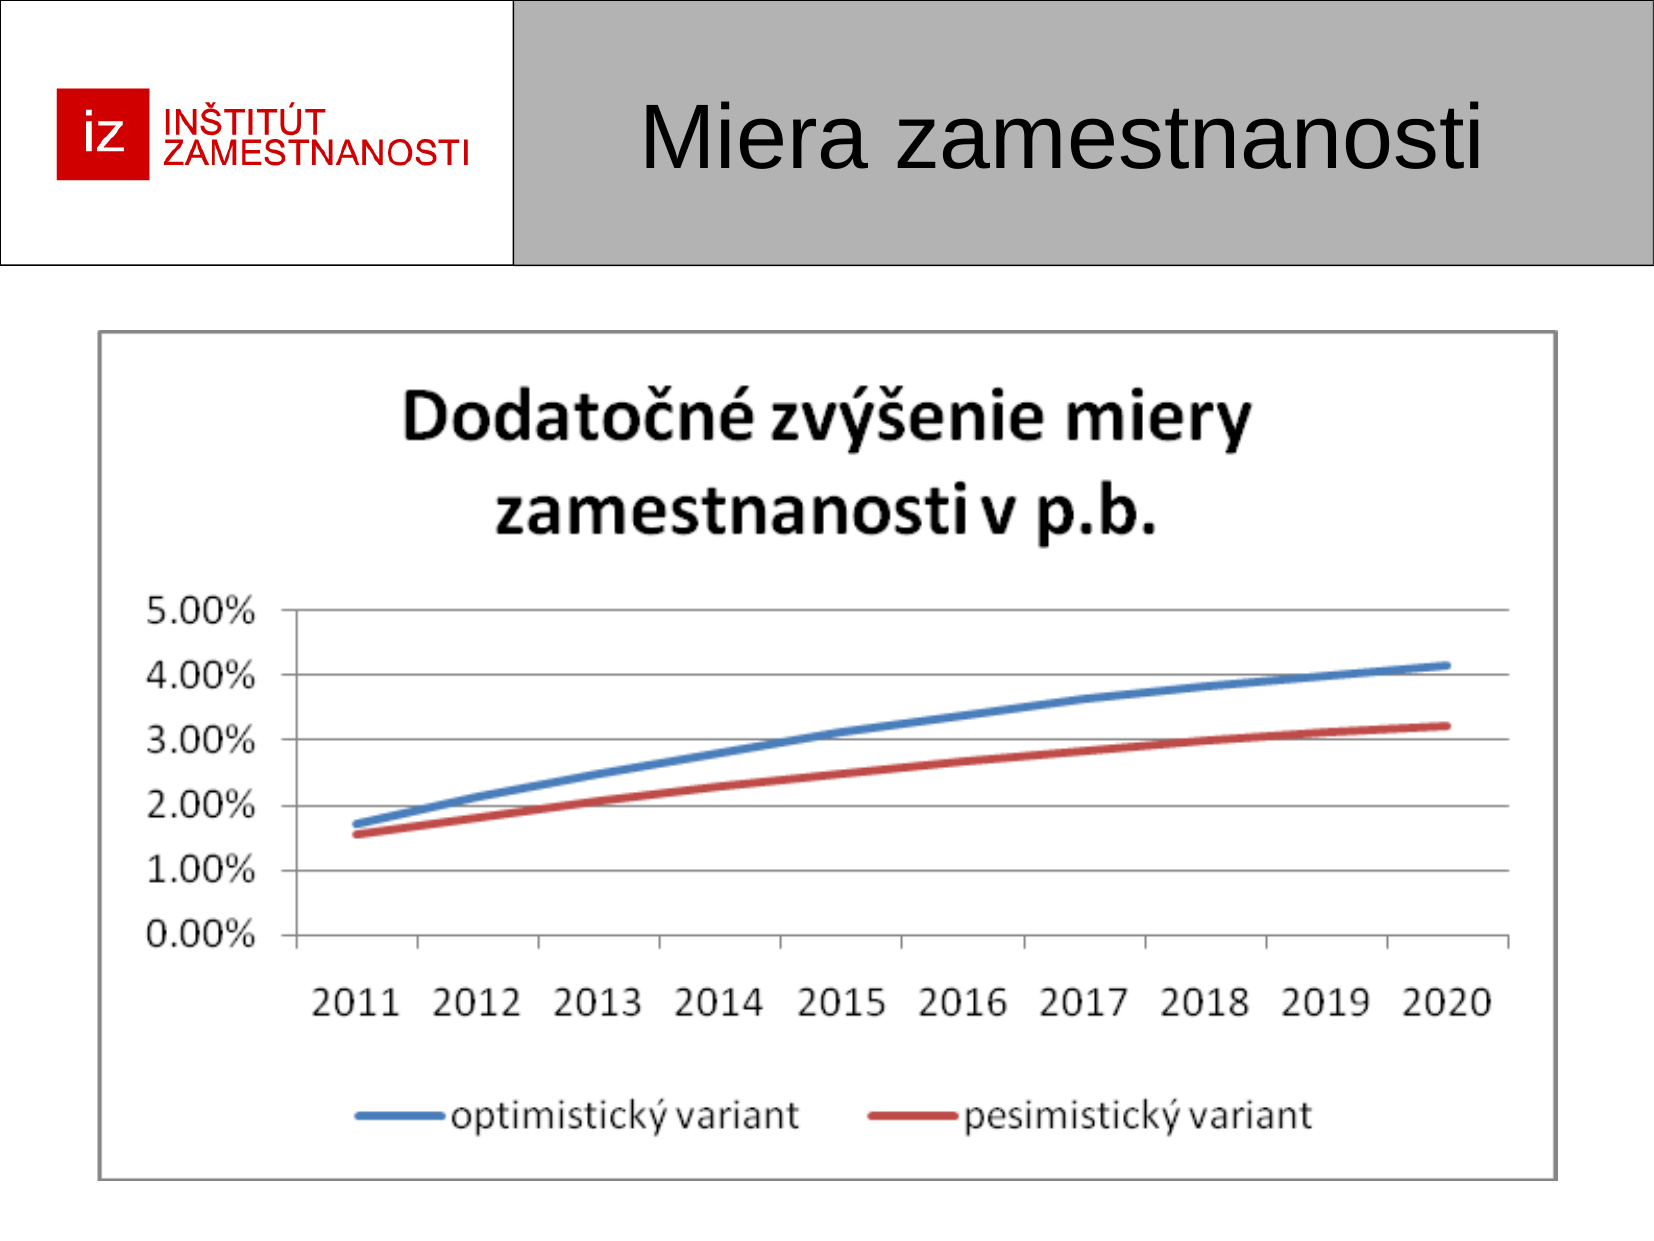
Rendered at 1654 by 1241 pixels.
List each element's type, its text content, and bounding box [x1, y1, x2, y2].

picture [5, 7, 512, 256]
title Miera zamestnanosti [560, 37, 1565, 229]
picture [96, 330, 1558, 1181]
